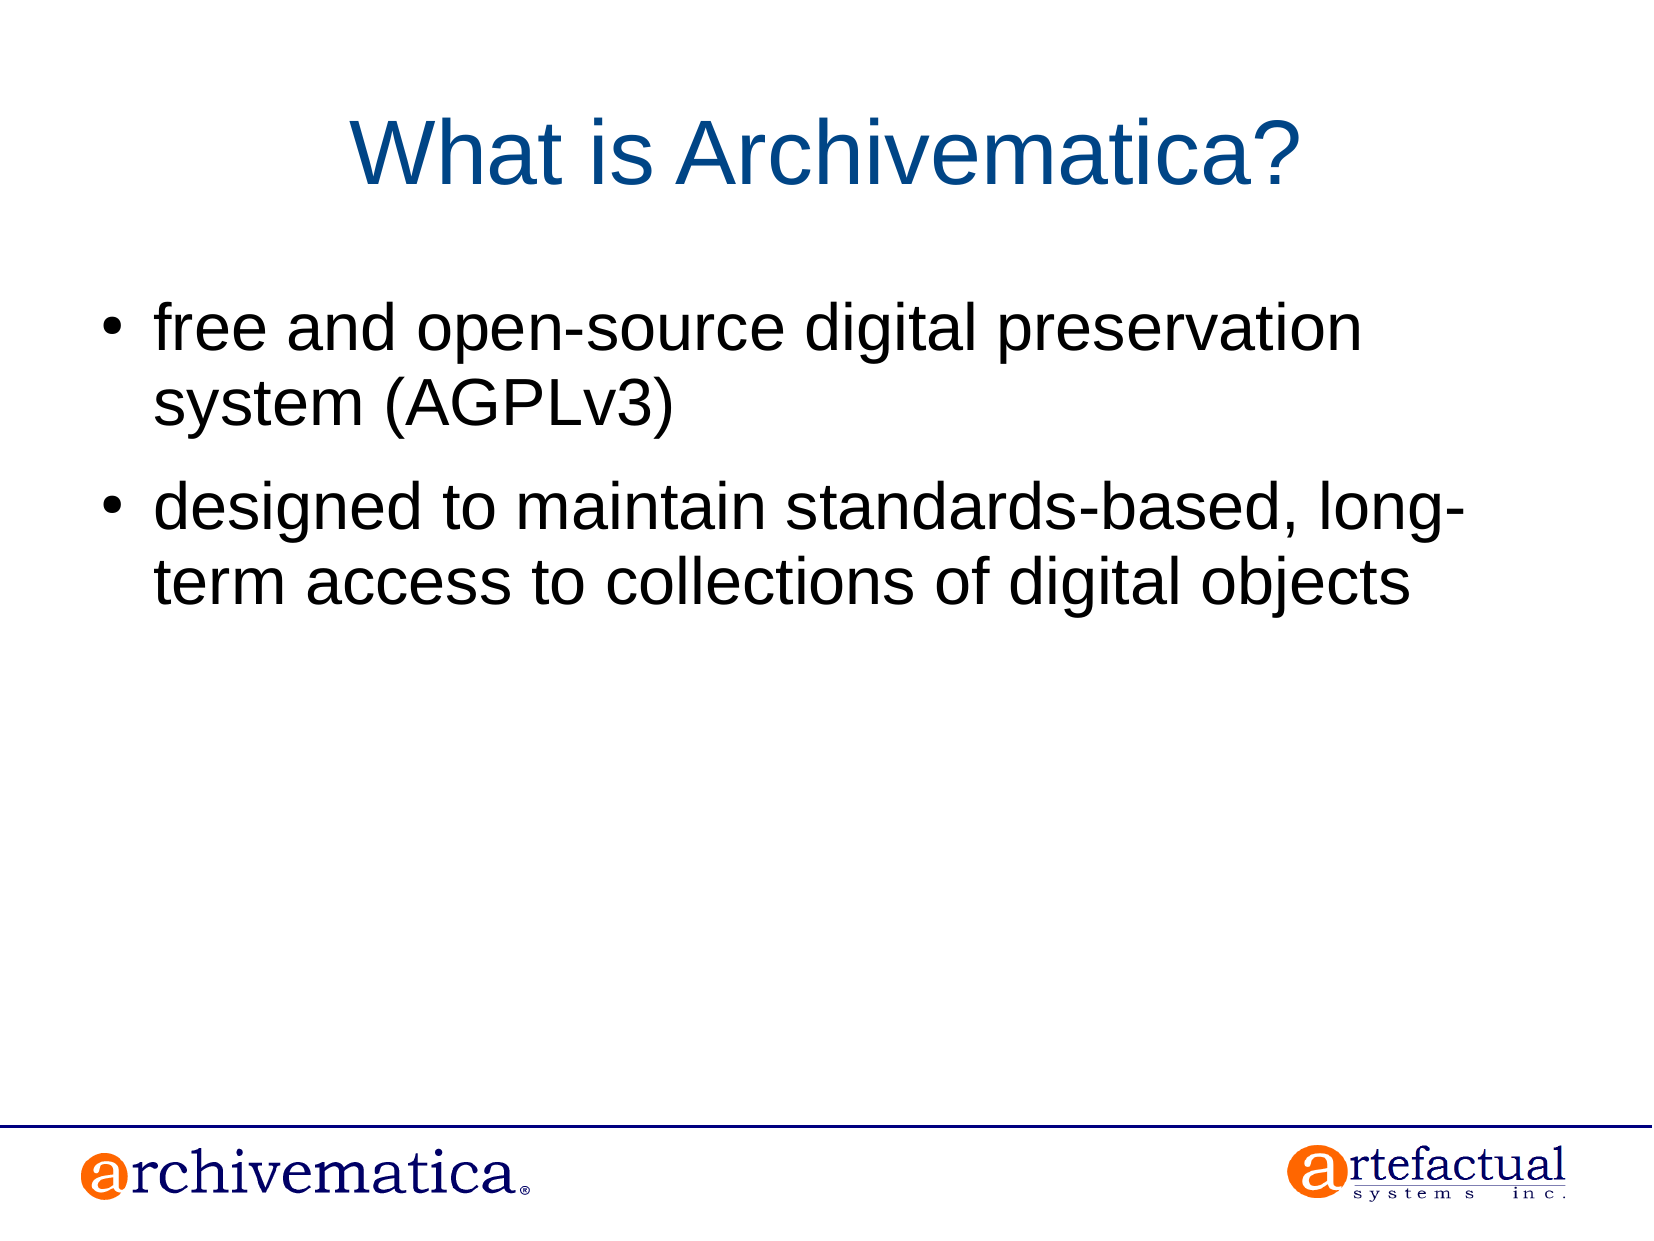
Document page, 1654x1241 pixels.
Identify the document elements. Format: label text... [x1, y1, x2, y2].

title What is Archivematica? [82, 49, 1571, 257]
picture [1280, 1137, 1577, 1209]
picture [81, 1133, 531, 1216]
list free and open-source digital preservation system (AGPLv3) designed to maintain standards-based, long-term access to collections of digital objects [82, 290, 1538, 1010]
